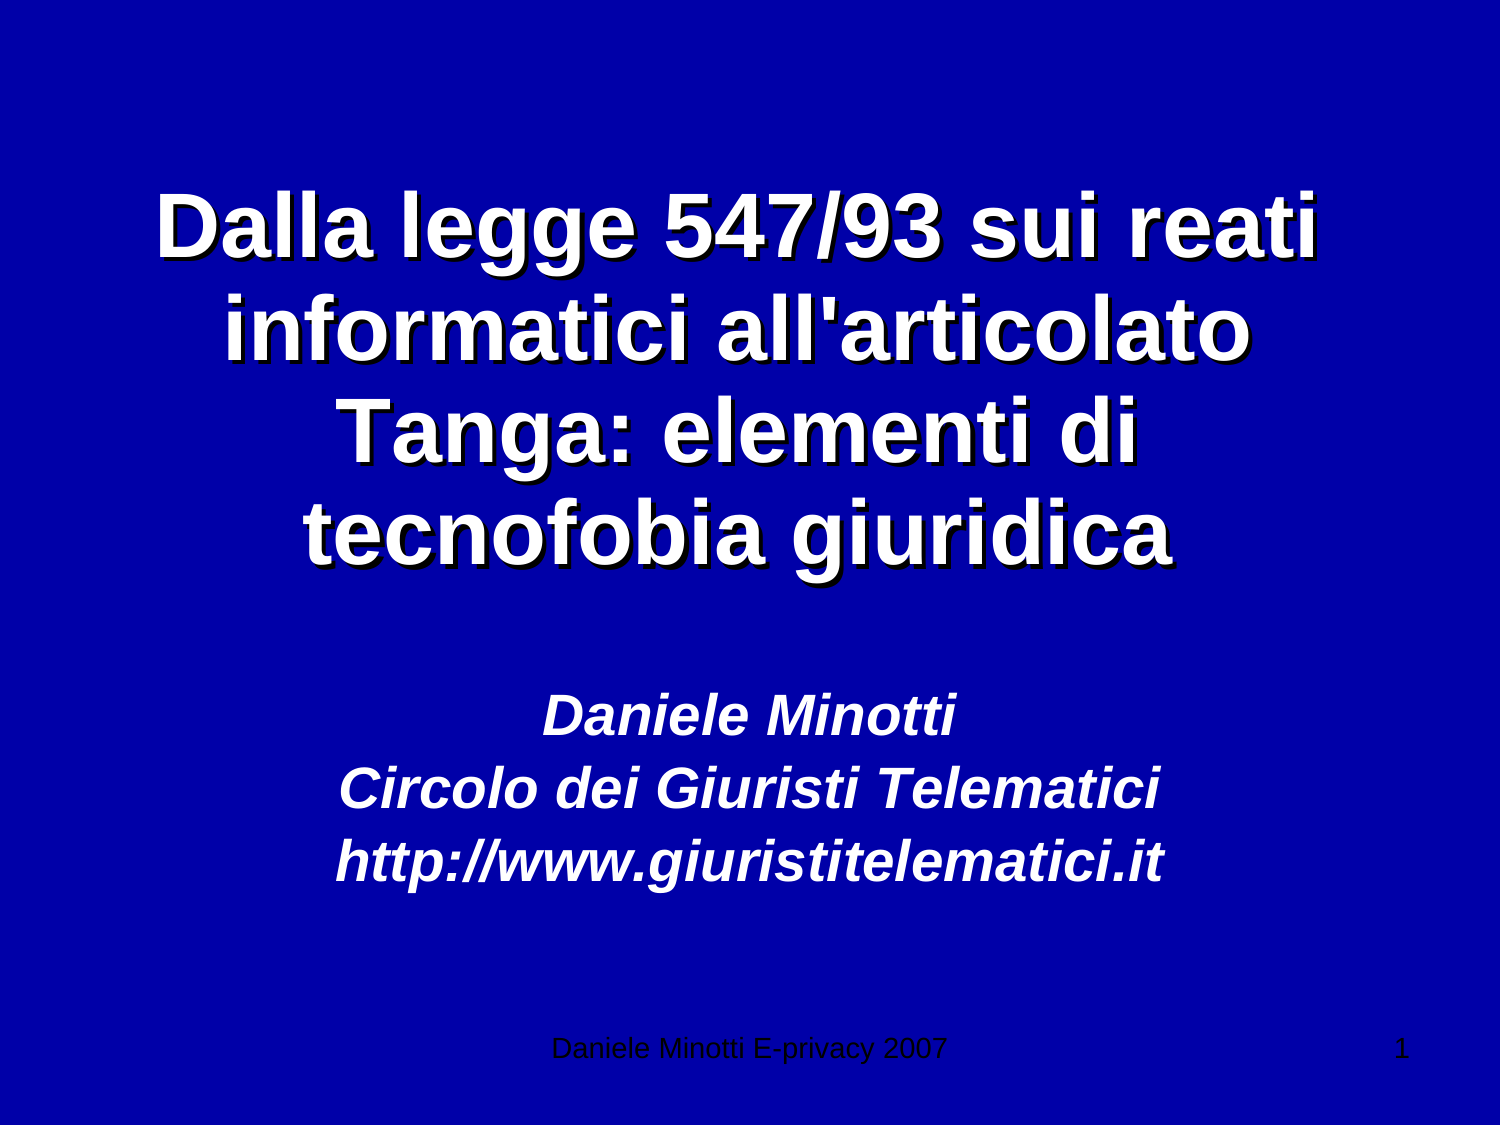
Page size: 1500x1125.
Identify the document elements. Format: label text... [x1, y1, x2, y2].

subtitle Daniele Minotti Circolo dei Giuristi Telematici http://www.giuristitelematici.it [225, 680, 1276, 926]
title Dalla legge 547/93 sui reati informatici all'articolato Tanga: elementi di tecnofobia giuridica [88, 101, 1388, 658]
